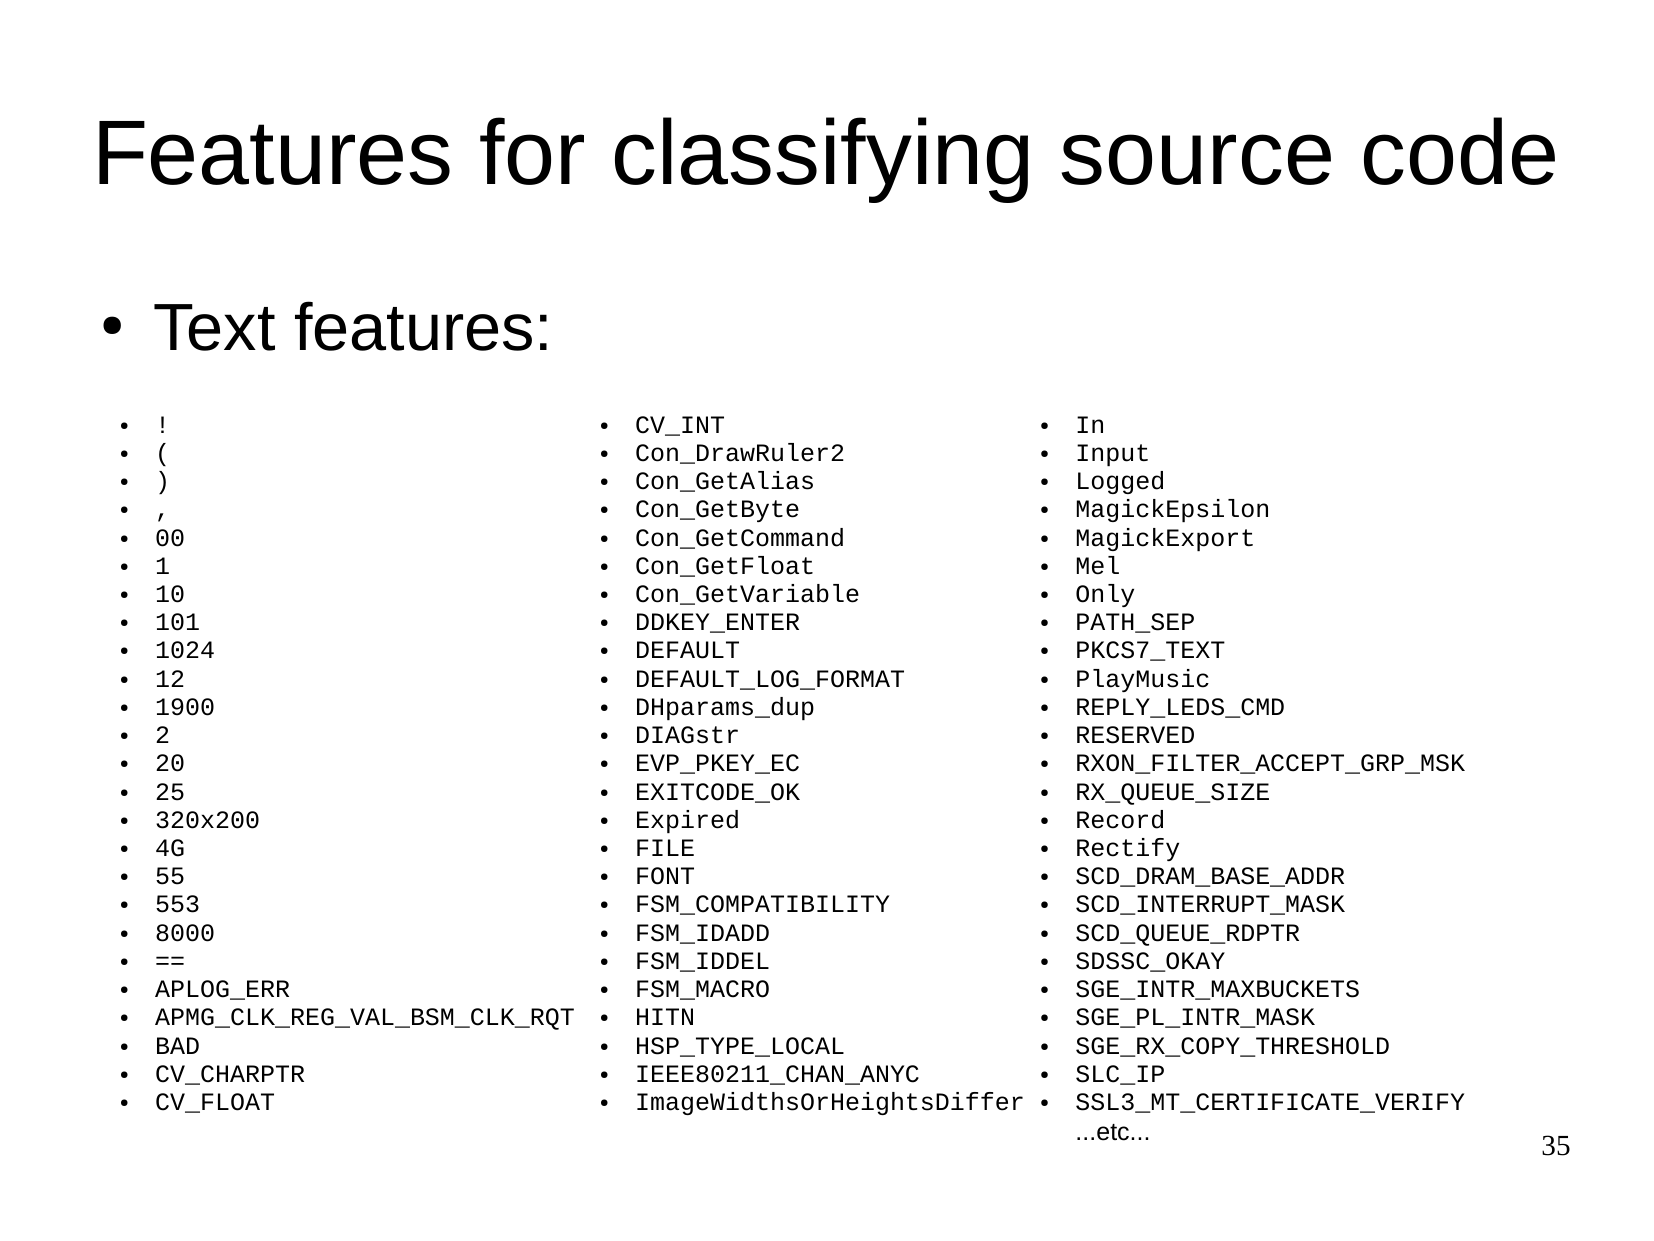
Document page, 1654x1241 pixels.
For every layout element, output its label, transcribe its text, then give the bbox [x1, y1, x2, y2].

title Features for classifying source code [82, 49, 1571, 257]
text_box In Input Logged MagickEpsilon MagickExport Mel Only PATH_SEP PKCS7_TEXT PlayMusic REPLY_LEDS_CMD RESERVED RXON_FILTER_ACCEPT_GRP_MSK RX_QUEUE_SIZE Record Rectify SCD_DRAM_BASE_ADDR SCD_INTERRUPT_MASK SCD_QUEUE_RDPTR SDSSC_OKAY SGE_INTR_MAXBUCKETS SGE_PL_INTR_MASK SGE_RX_COPY_THRESHOLD SLC_IP SSL3_MT_CERTIFICATE_VERIFY ...etc... [1025, 405, 1481, 1154]
text_box CV_INT Con_DrawRuler2 Con_GetAlias Con_GetByte Con_GetCommand Con_GetFloat Con_GetVariable DDKEY_ENTER DEFAULT DEFAULT_LOG_FORMAT DHparams_dup DIAGstr EVP_PKEY_EC EXITCODE_OK Expired FILE FONT FSM_COMPATIBILITY FSM_IDADD FSM_IDDEL FSM_MACRO HITN HSP_TYPE_LOCAL IEEE80211_CHAN_ANYC ImageWidthsOrHeightsDiffer [585, 405, 1025, 1126]
text_box ! ( ) , 00 1 10 101 1024 12 1900 2 20 25 320x200 4G 55 553 8000 == APLOG_ERR APMG_CLK_REG_VAL_BSM_CLK_RQT BAD CV_CHARPTR CV_FLOAT [105, 405, 585, 1126]
list Text features: [82, 290, 1571, 1109]
